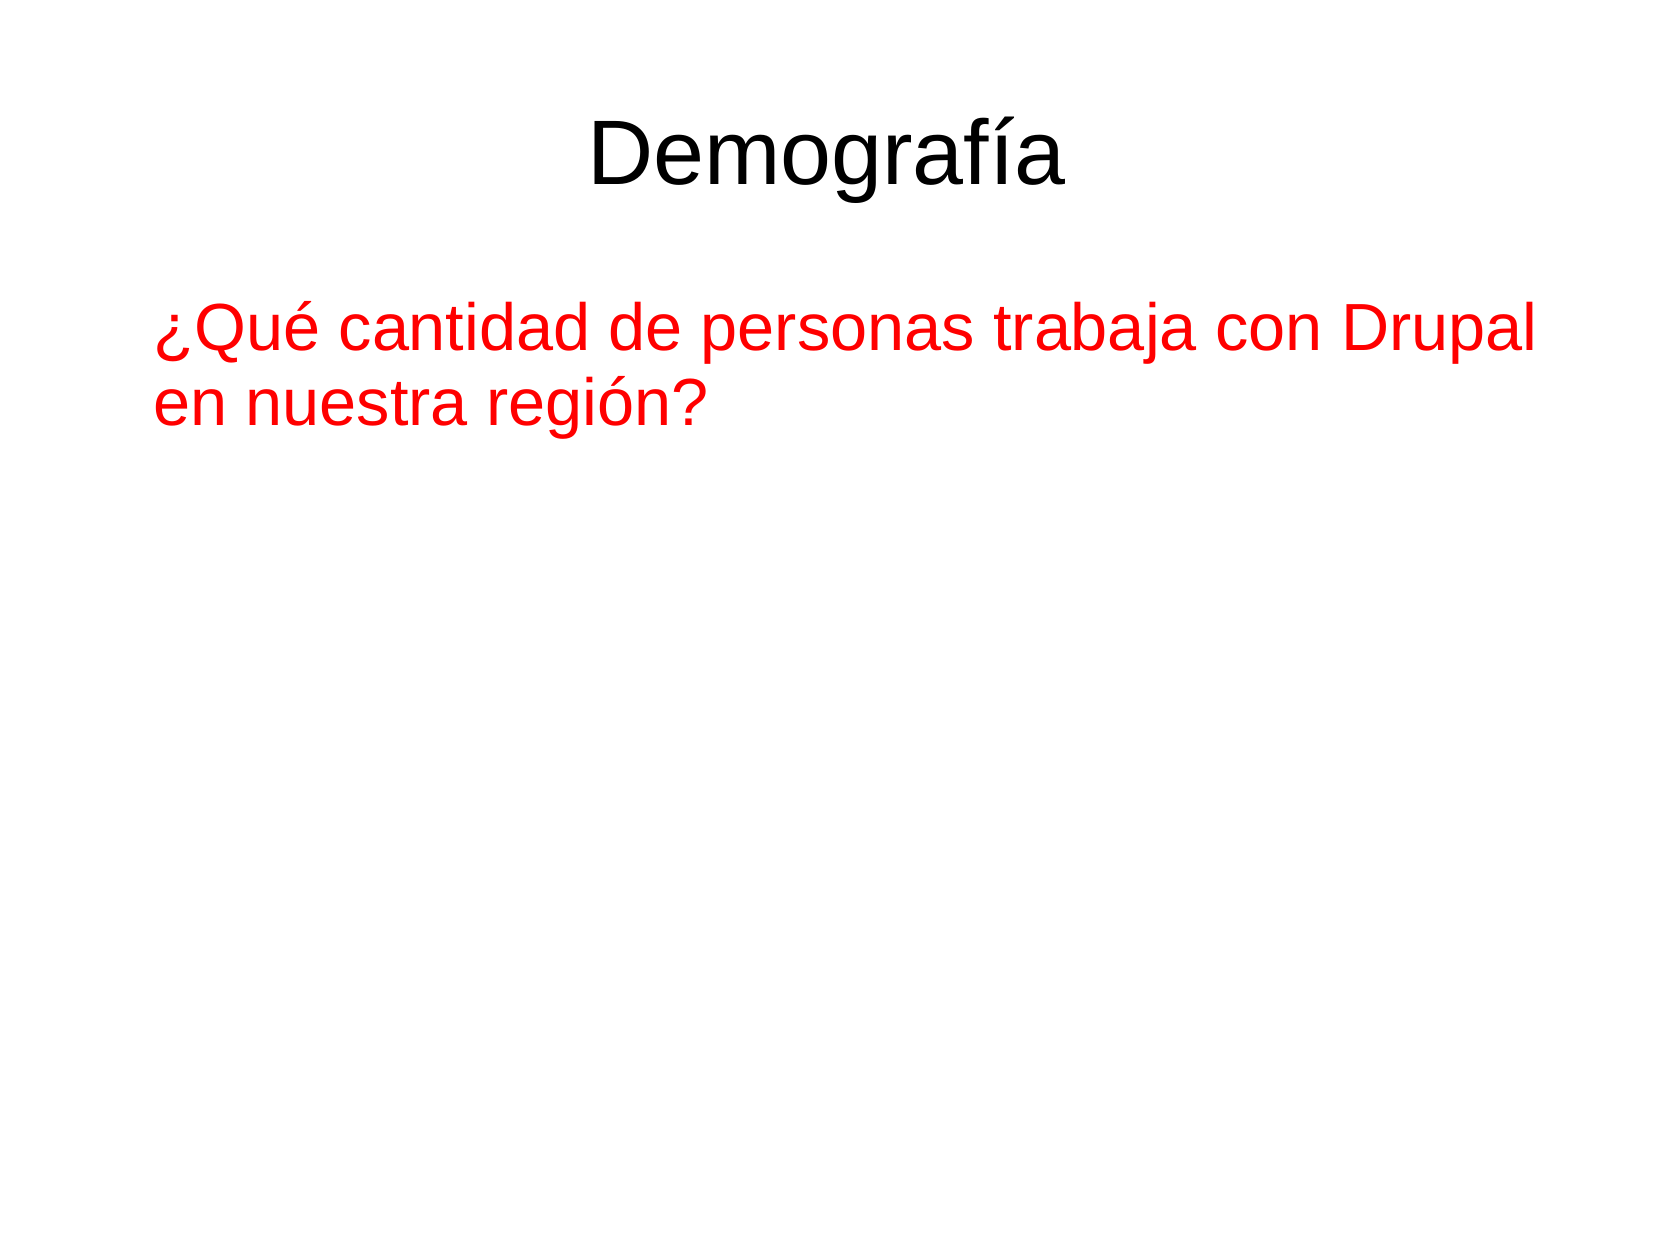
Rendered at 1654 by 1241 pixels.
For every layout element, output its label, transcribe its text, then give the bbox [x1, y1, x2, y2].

title Demografía [82, 49, 1571, 257]
list ¿Qué cantidad de personas trabaja con Drupal en nuestra región? [82, 290, 1571, 1109]
